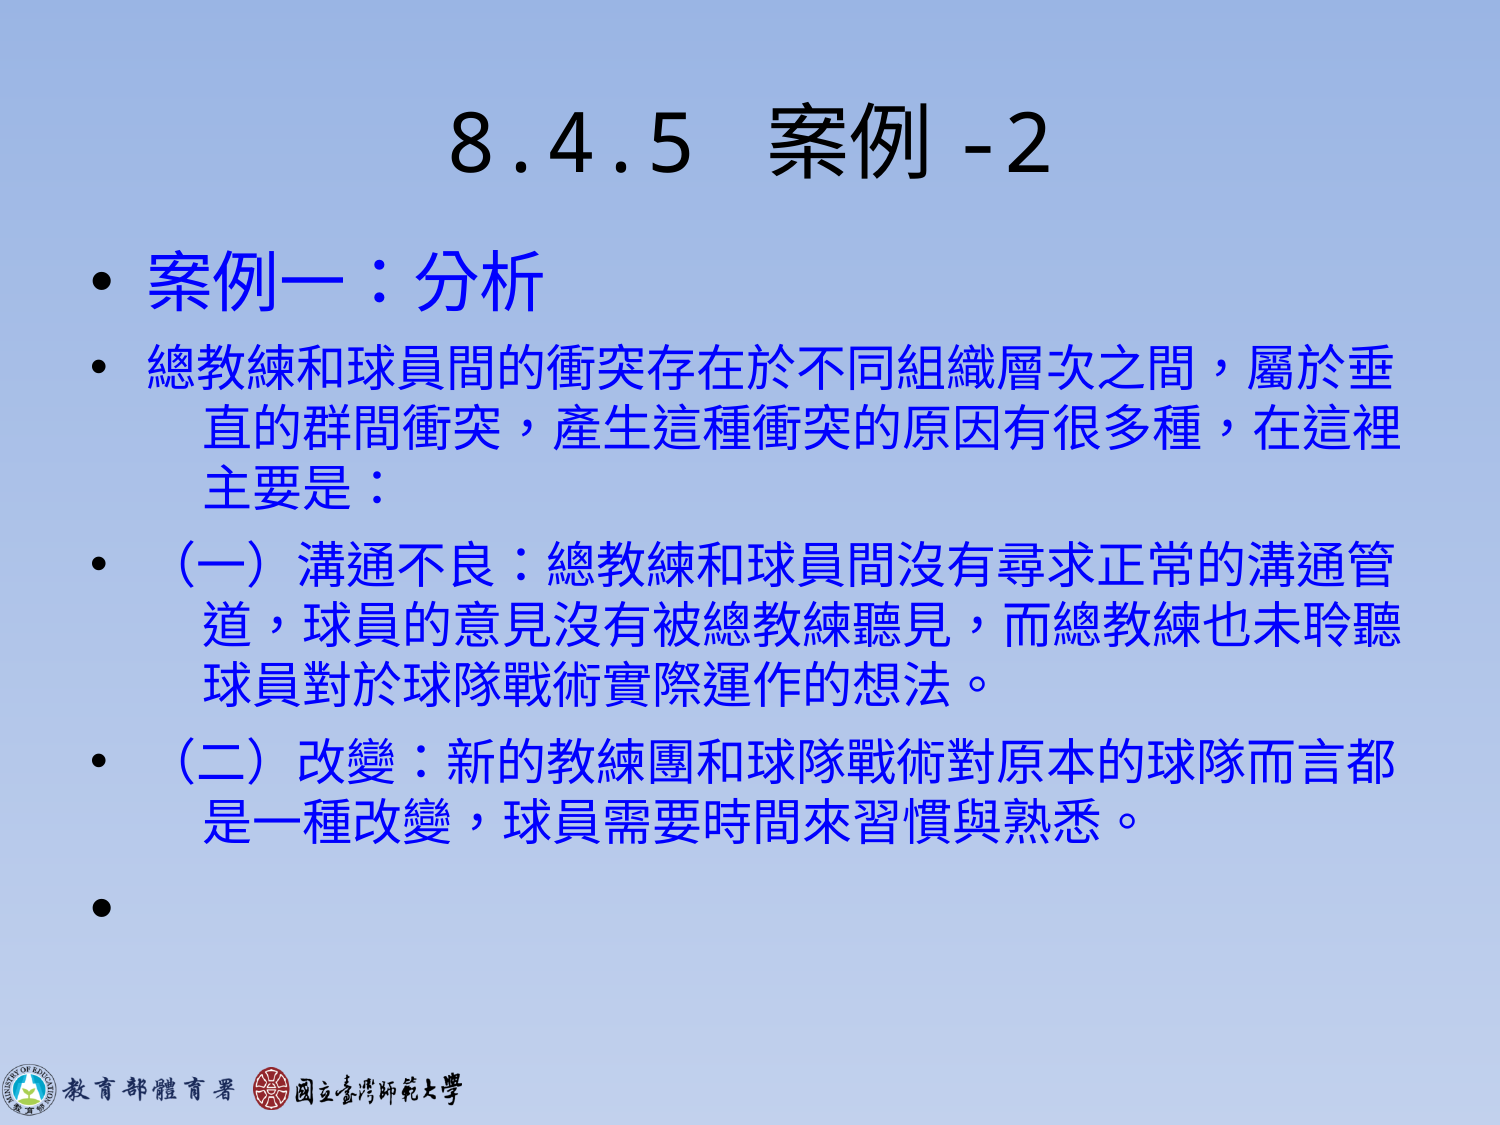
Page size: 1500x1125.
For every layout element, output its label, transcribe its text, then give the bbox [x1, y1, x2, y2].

title 8.4.5 案例-2 [75, 45, 1426, 232]
list 案例一：分析 總教練和球員間的衝突存在於不同組織層次之間，屬於垂直的群間衝突，產生這種衝突的原因有很多種，在這裡主要是： （一）溝通不良：總教練和球員間沒有尋求正常的溝通管道，球員的意見沒有被總教練聽見，而總教練也未聆聽球員對於球隊戰術實際運作的想法。 （二）改變：新的教練團和球隊戰術對原本的球隊而言都是一種改變，球員需要時間來習慣與熟悉。 [75, 232, 1426, 976]
